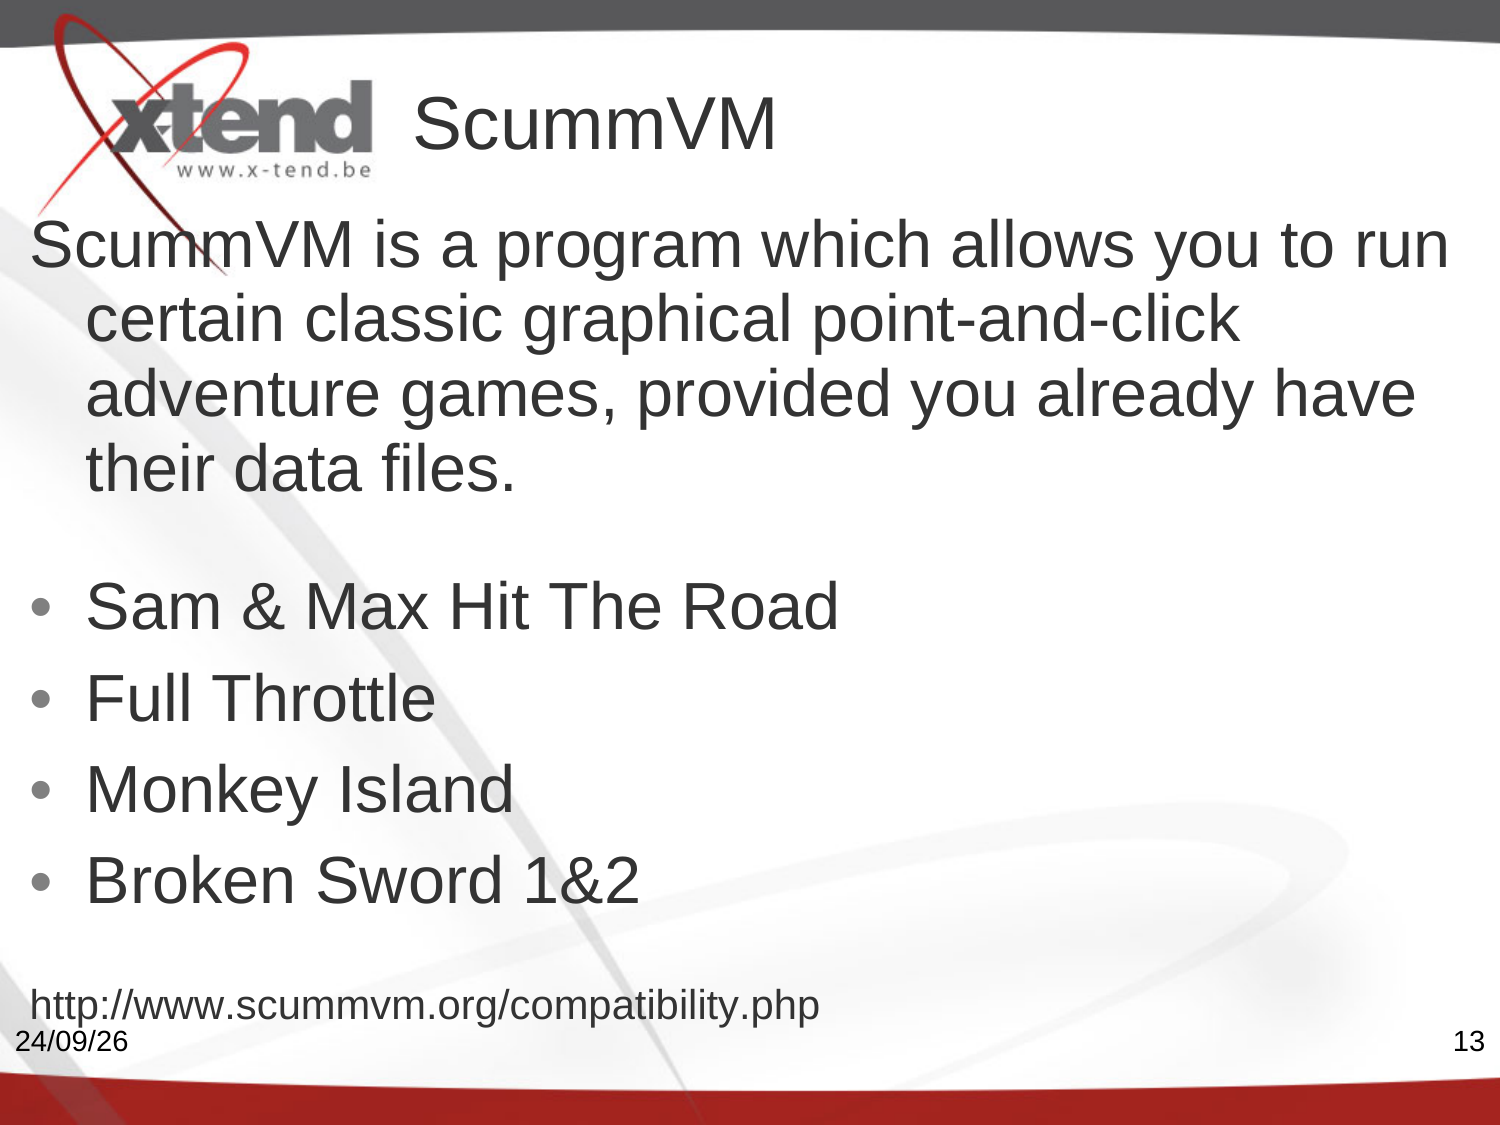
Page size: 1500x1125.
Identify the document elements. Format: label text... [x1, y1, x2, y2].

title ScummVM [412, 29, 1477, 206]
picture [0, 0, 1500, 1125]
list ScummVM is a program which allows you to run certain classic graphical point-and-click adventure games, provided you already have their data files. Sam & Max Hit The Road Full Throttle Monkey Island Broken Sword 1&2 http://www.scummvm.org/compatibility.php [29, 206, 1477, 1029]
